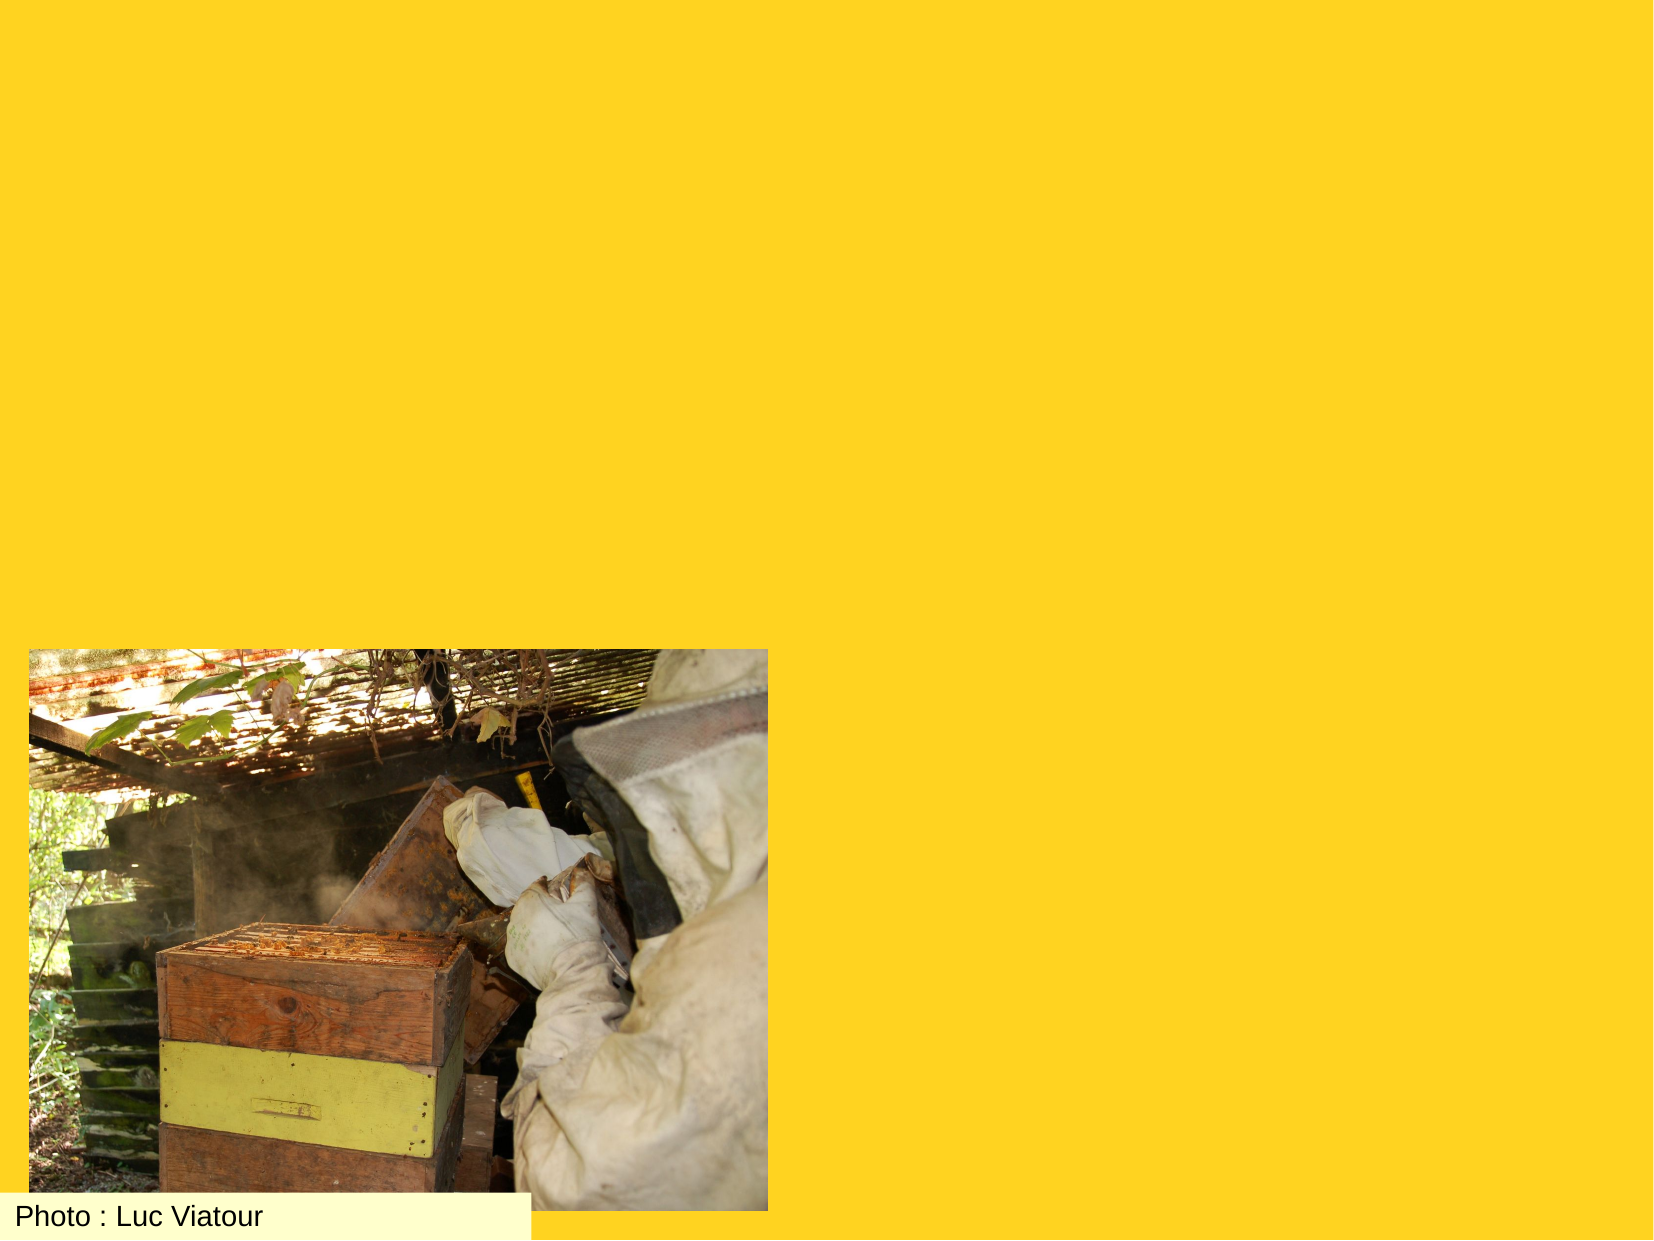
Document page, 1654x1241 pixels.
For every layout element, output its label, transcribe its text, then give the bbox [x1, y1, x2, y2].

picture [29, 649, 768, 1211]
text_box Photo : Luc Viatour [0, 1192, 532, 1241]
